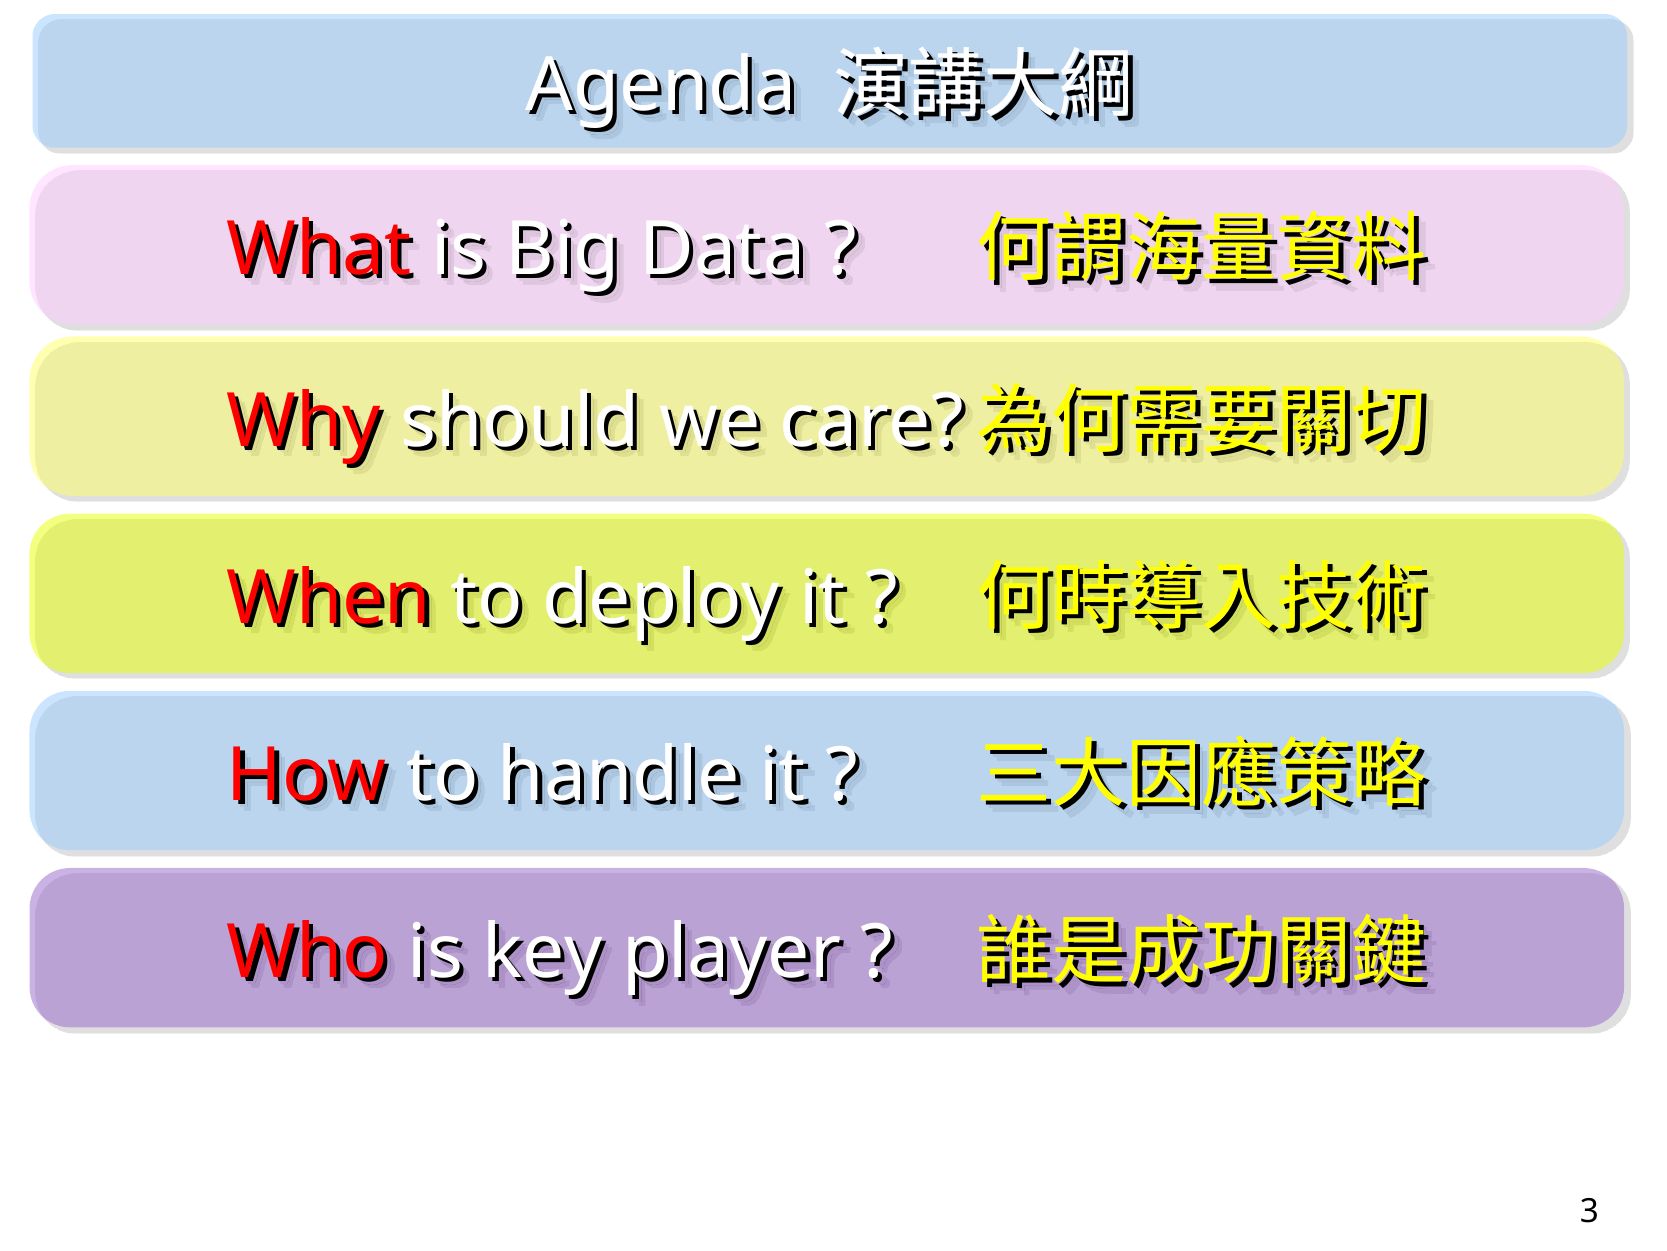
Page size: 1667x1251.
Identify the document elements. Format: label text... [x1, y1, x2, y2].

text_box When to deploy it ? 何時導入技術 [29, 513, 1625, 674]
text_box Agenda 演講大綱 [32, 14, 1628, 148]
text_box How to handle it ? 三大因應策略 [29, 690, 1625, 851]
text_box What is Big Data ? 何謂海量資料 [29, 165, 1625, 325]
text_box Who is key player ? 誰是成功關鍵 [29, 867, 1625, 1028]
text_box Why should we care? 為何需要關切 [29, 336, 1625, 496]
